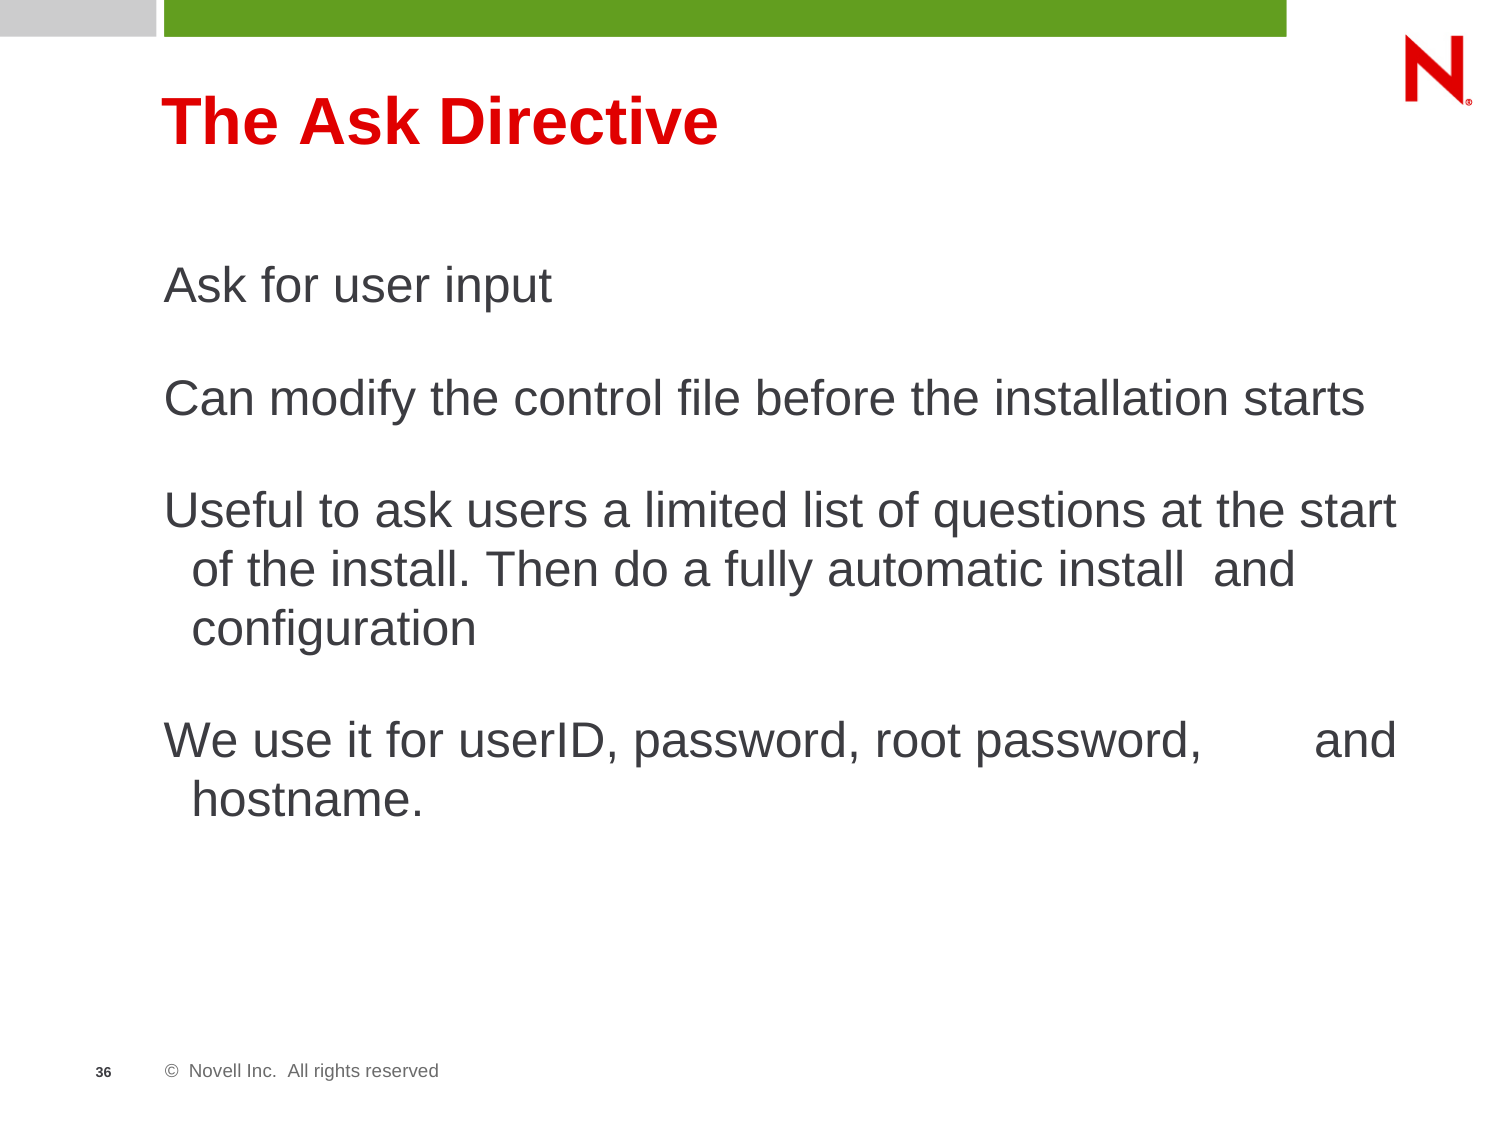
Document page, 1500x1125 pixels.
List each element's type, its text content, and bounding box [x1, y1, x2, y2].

picture [1403, 32, 1473, 107]
list Ask for user input Can modify the control file before the installation starts Useful to ask users a limited list of questions at the start of the install. Then do a fully automatic install and configuration We use it for userID, password, root password, and hostname. [163, 254, 1404, 986]
title The Ask Directive [161, 41, 1383, 205]
